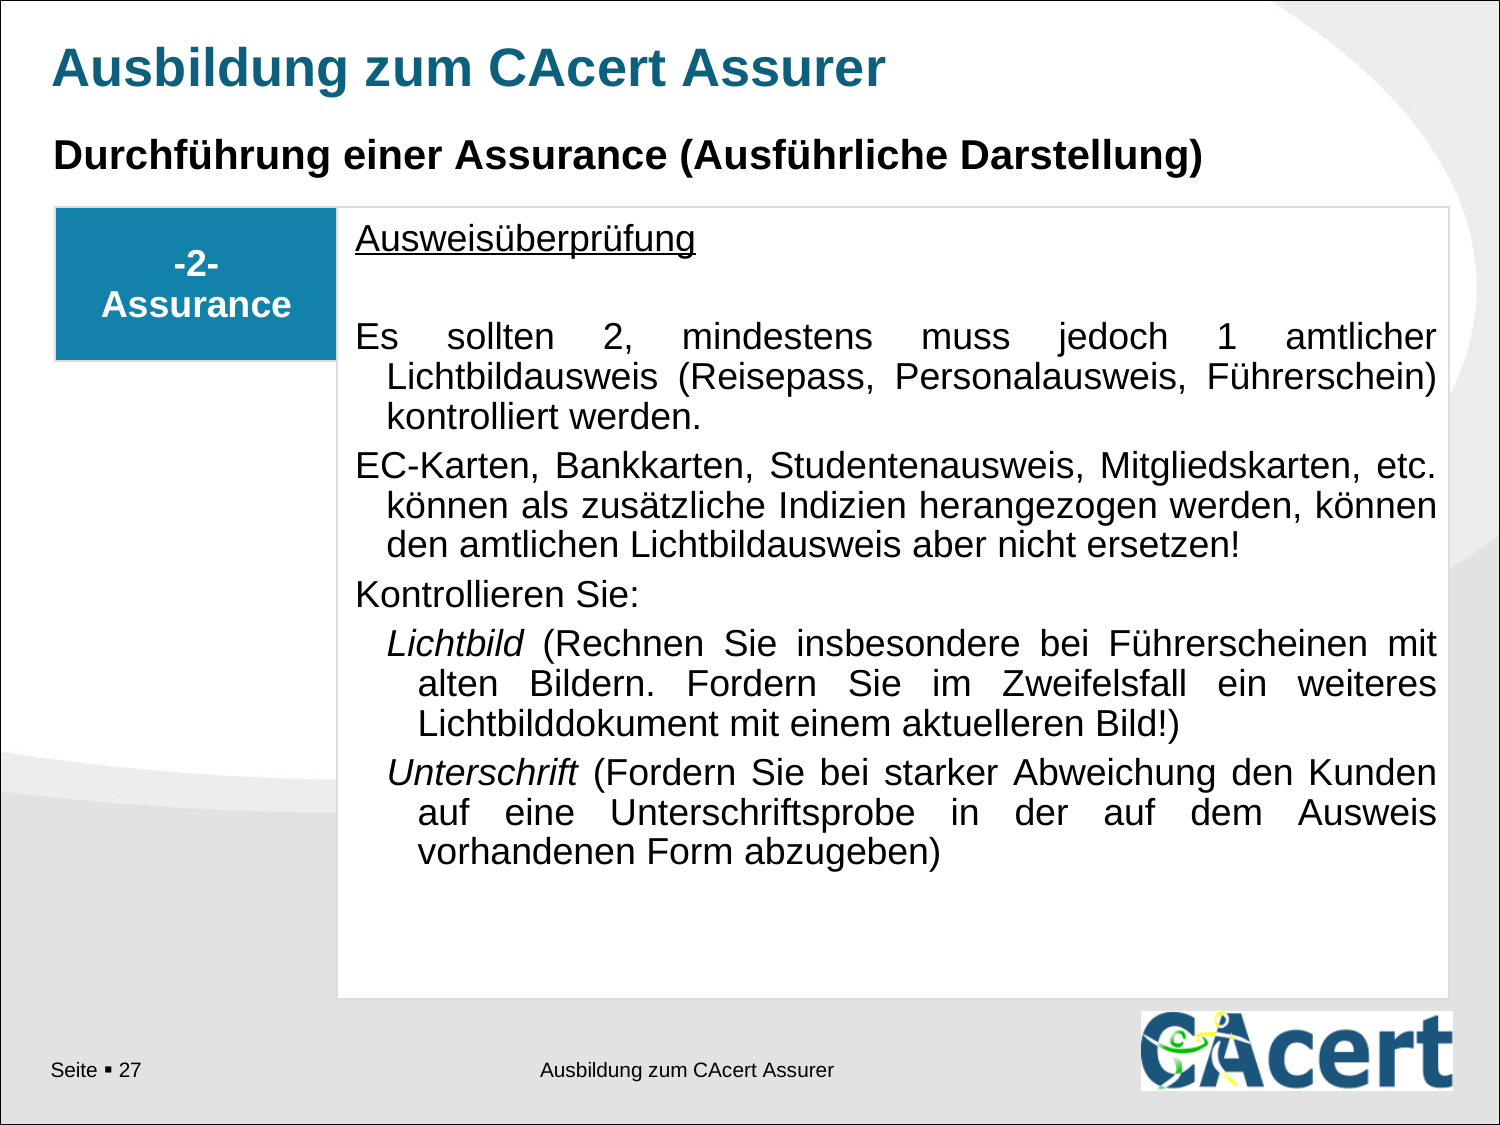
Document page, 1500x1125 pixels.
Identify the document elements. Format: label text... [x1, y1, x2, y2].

text_box Durchführung einer Assurance (Ausführliche Darstellung) [53, 125, 1451, 185]
text_box Ausweisüberprüfung Es sollten 2, mindestens muss jedoch 1 amtlicher Lichtbildausweis (Reisepass, Personalausweis, Führerschein) kontrolliert werden. EC-Karten, Bankkarten, Studentenausweis, Mitgliedskarten, etc. können als zusätzliche Indizien herangezogen werden, können den amtlichen Lichtbildausweis aber nicht ersetzen! Kontrollieren Sie: Lichtbild (Rechnen Sie insbesondere bei Führerscheinen mit alten Bildern. Fordern Sie im Zweifelsfall ein weiteres Lichtbilddokument mit einem aktuelleren Bild!) Unterschrift (Fordern Sie bei starker Abweichung den Kunden auf eine Unterschriftsprobe in der auf dem Ausweis vorhandenen Form abzugeben) [337, 207, 1450, 1000]
picture [1, 1, 1499, 1124]
text_box -2- Assurance [55, 207, 337, 361]
title Ausbildung zum CAcert Assurer [51, 19, 1450, 118]
